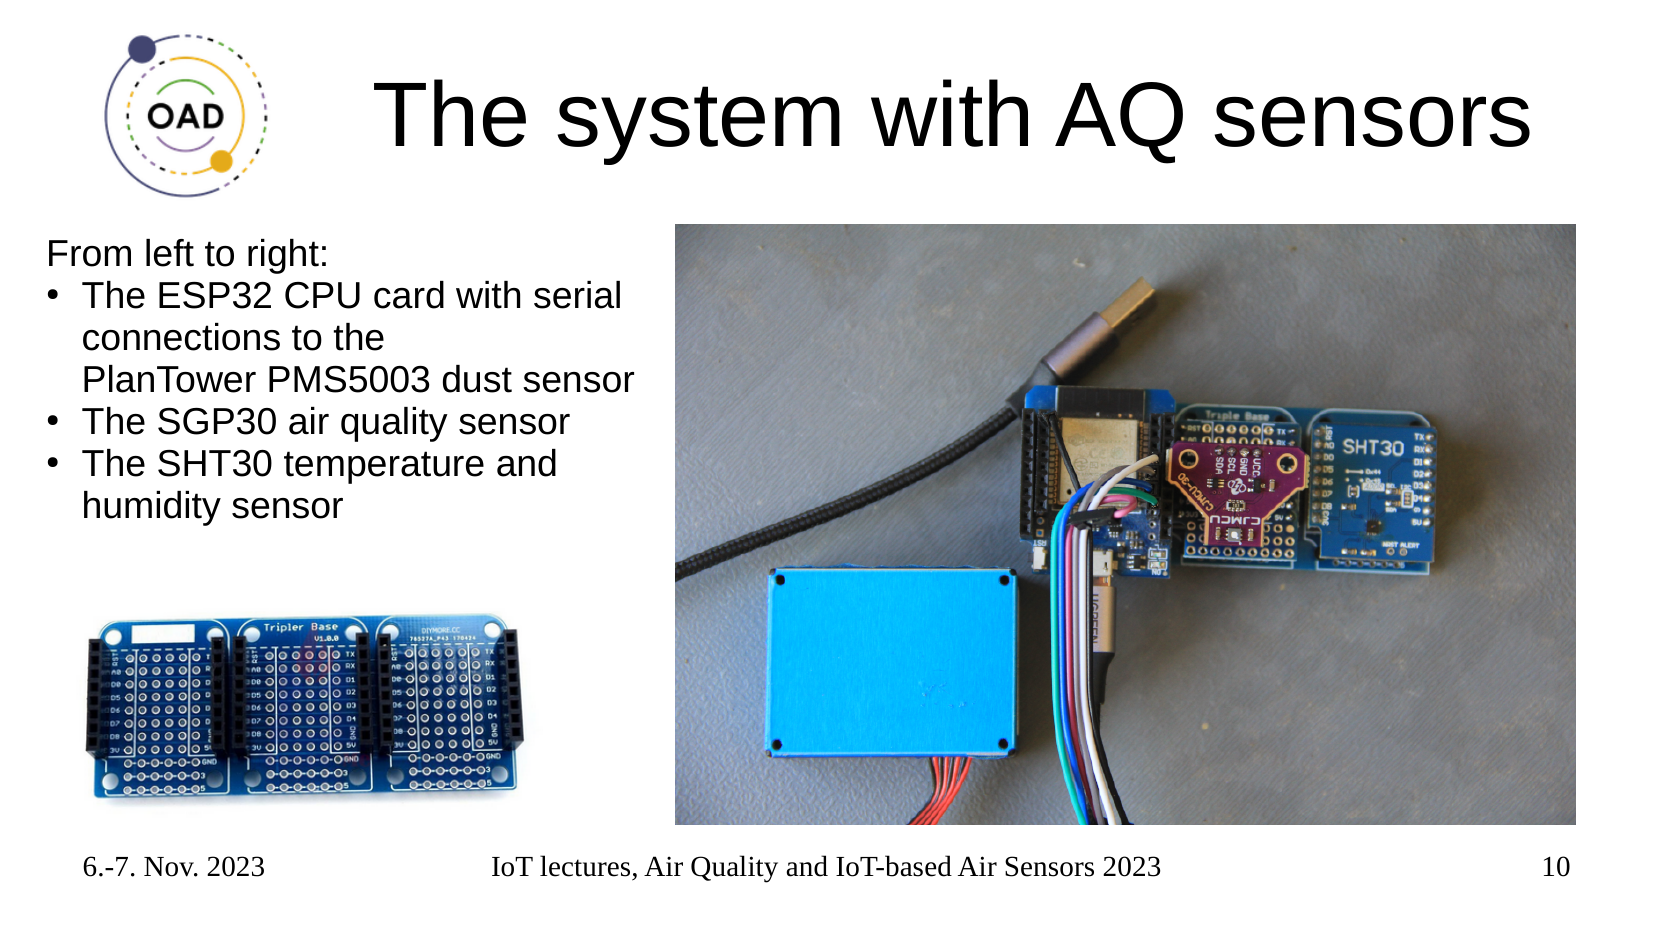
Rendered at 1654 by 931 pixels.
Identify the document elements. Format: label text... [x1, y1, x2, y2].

text_box From left to right: The ESP32 CPU card with serial connections to the PlanTower PMS5003 dust sensor The SGP30 air quality sensor The SHT30 temperature and humidity sensor [31, 225, 650, 576]
picture [675, 224, 1576, 826]
picture [64, 20, 295, 218]
title The system with AQ sensors [295, 12, 1613, 218]
picture [66, 587, 563, 842]
